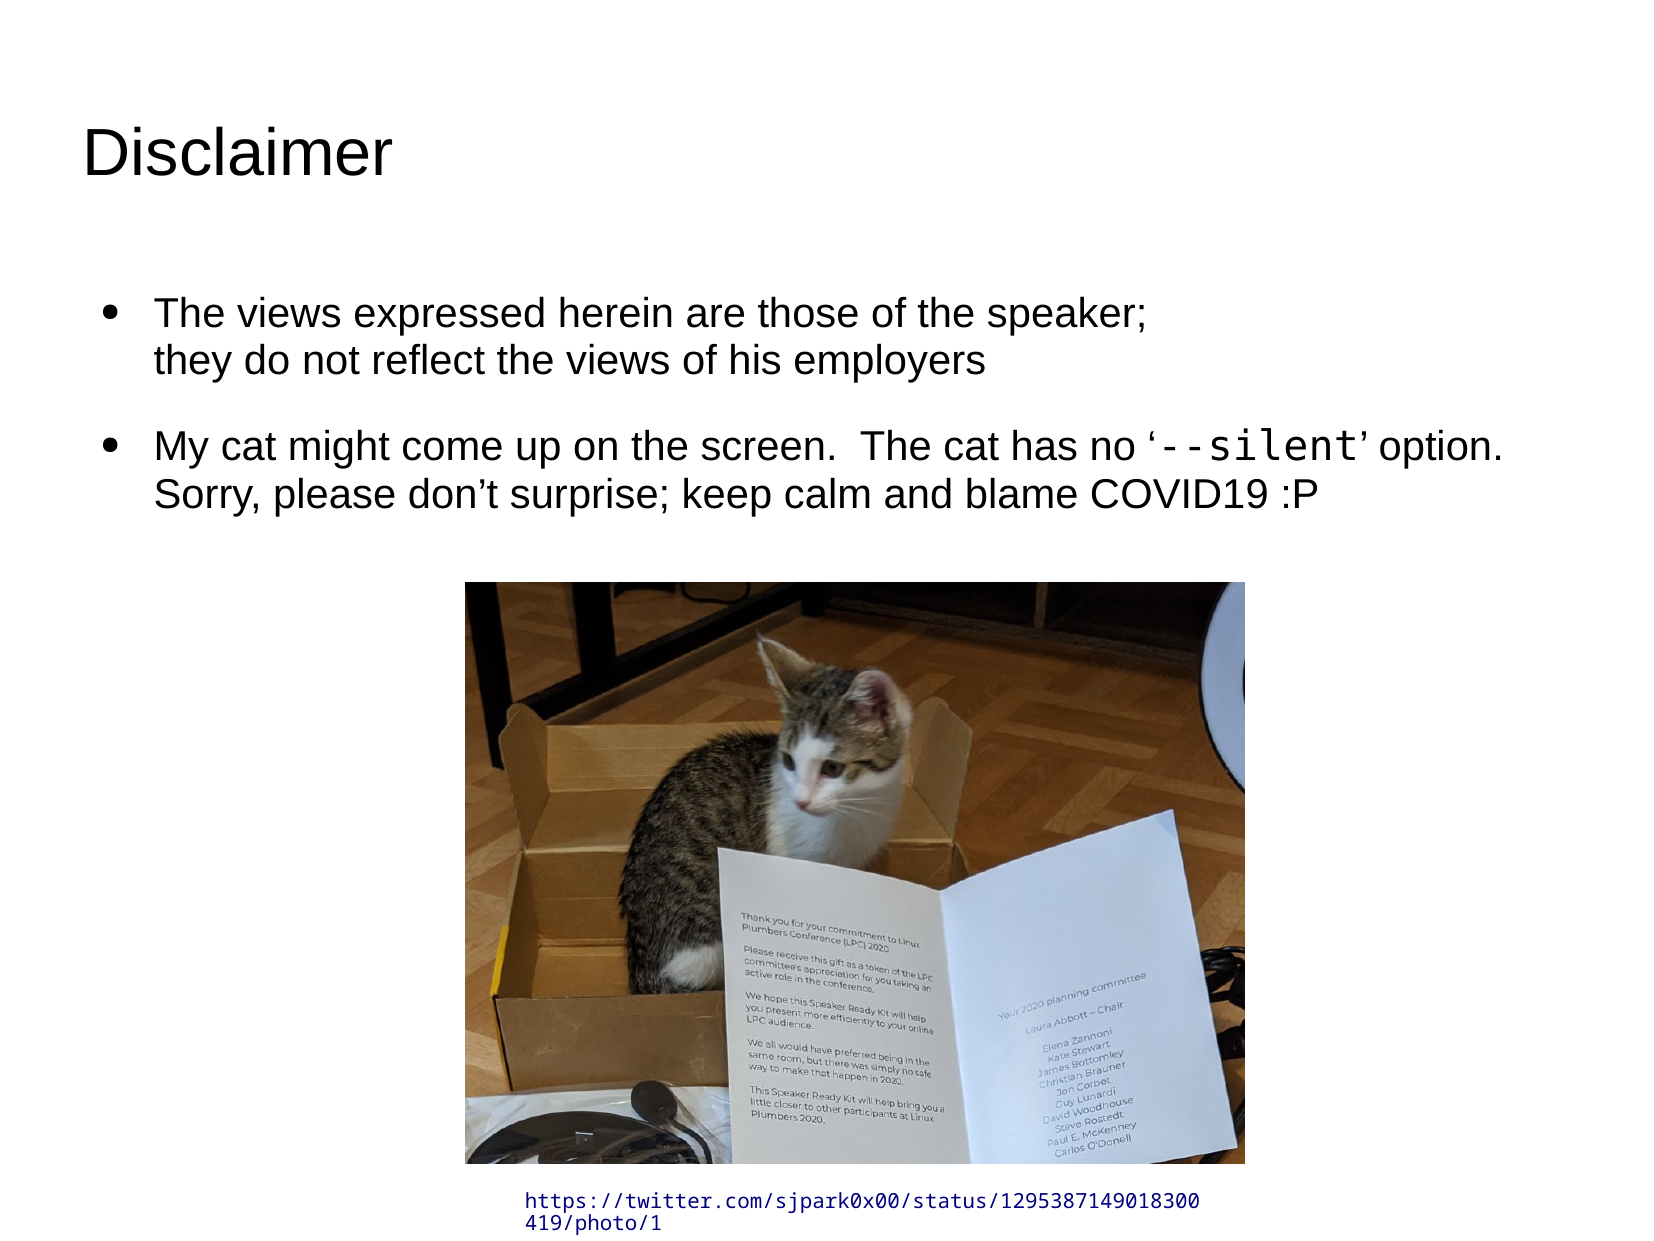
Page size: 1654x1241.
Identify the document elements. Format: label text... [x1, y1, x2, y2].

list The views expressed herein are those of the speaker; they do not reflect the views of his employers My cat might come up on the screen. The cat has no ‘--silent’ option. Sorry, please don’t surprise; keep calm and blame COVID19 :P [82, 290, 1571, 1010]
picture [465, 582, 1246, 1164]
text_box https://twitter.com/sjpark0x00/status/1295387149018300419/photo/1 [510, 1178, 1223, 1215]
title Disclaimer [82, 49, 1571, 257]
